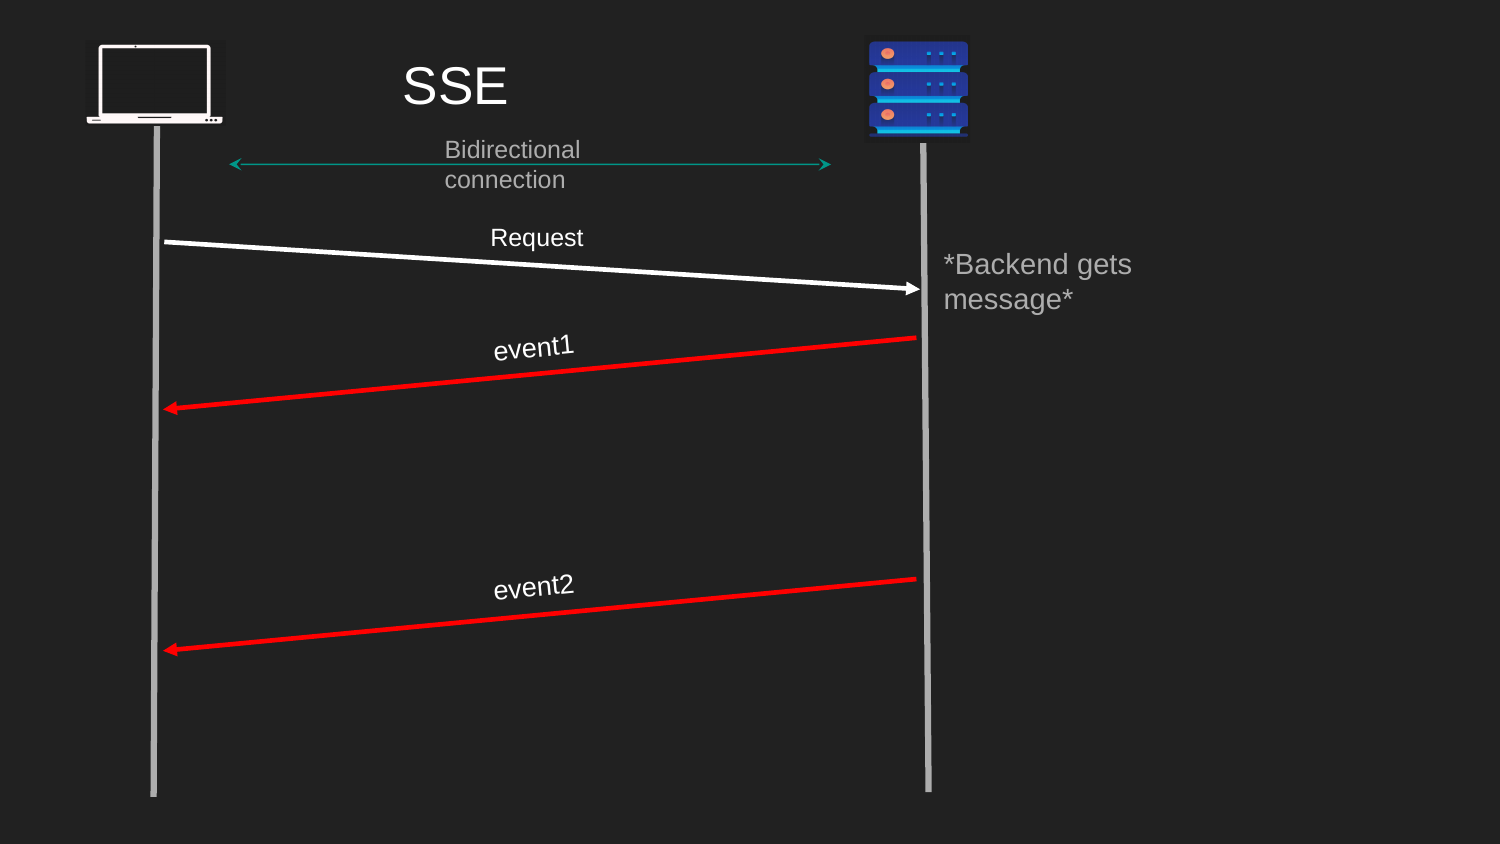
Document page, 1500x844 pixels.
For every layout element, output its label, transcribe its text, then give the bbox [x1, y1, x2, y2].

title SSE [387, 36, 727, 131]
text_box Request [475, 206, 645, 267]
text_box Bidirectional connection [429, 118, 672, 209]
picture [85, 40, 226, 126]
picture [864, 35, 971, 143]
text_box event2 [475, 521, 885, 623]
text_box event1 [475, 286, 856, 383]
text_box *Backend gets message* [928, 230, 1171, 331]
